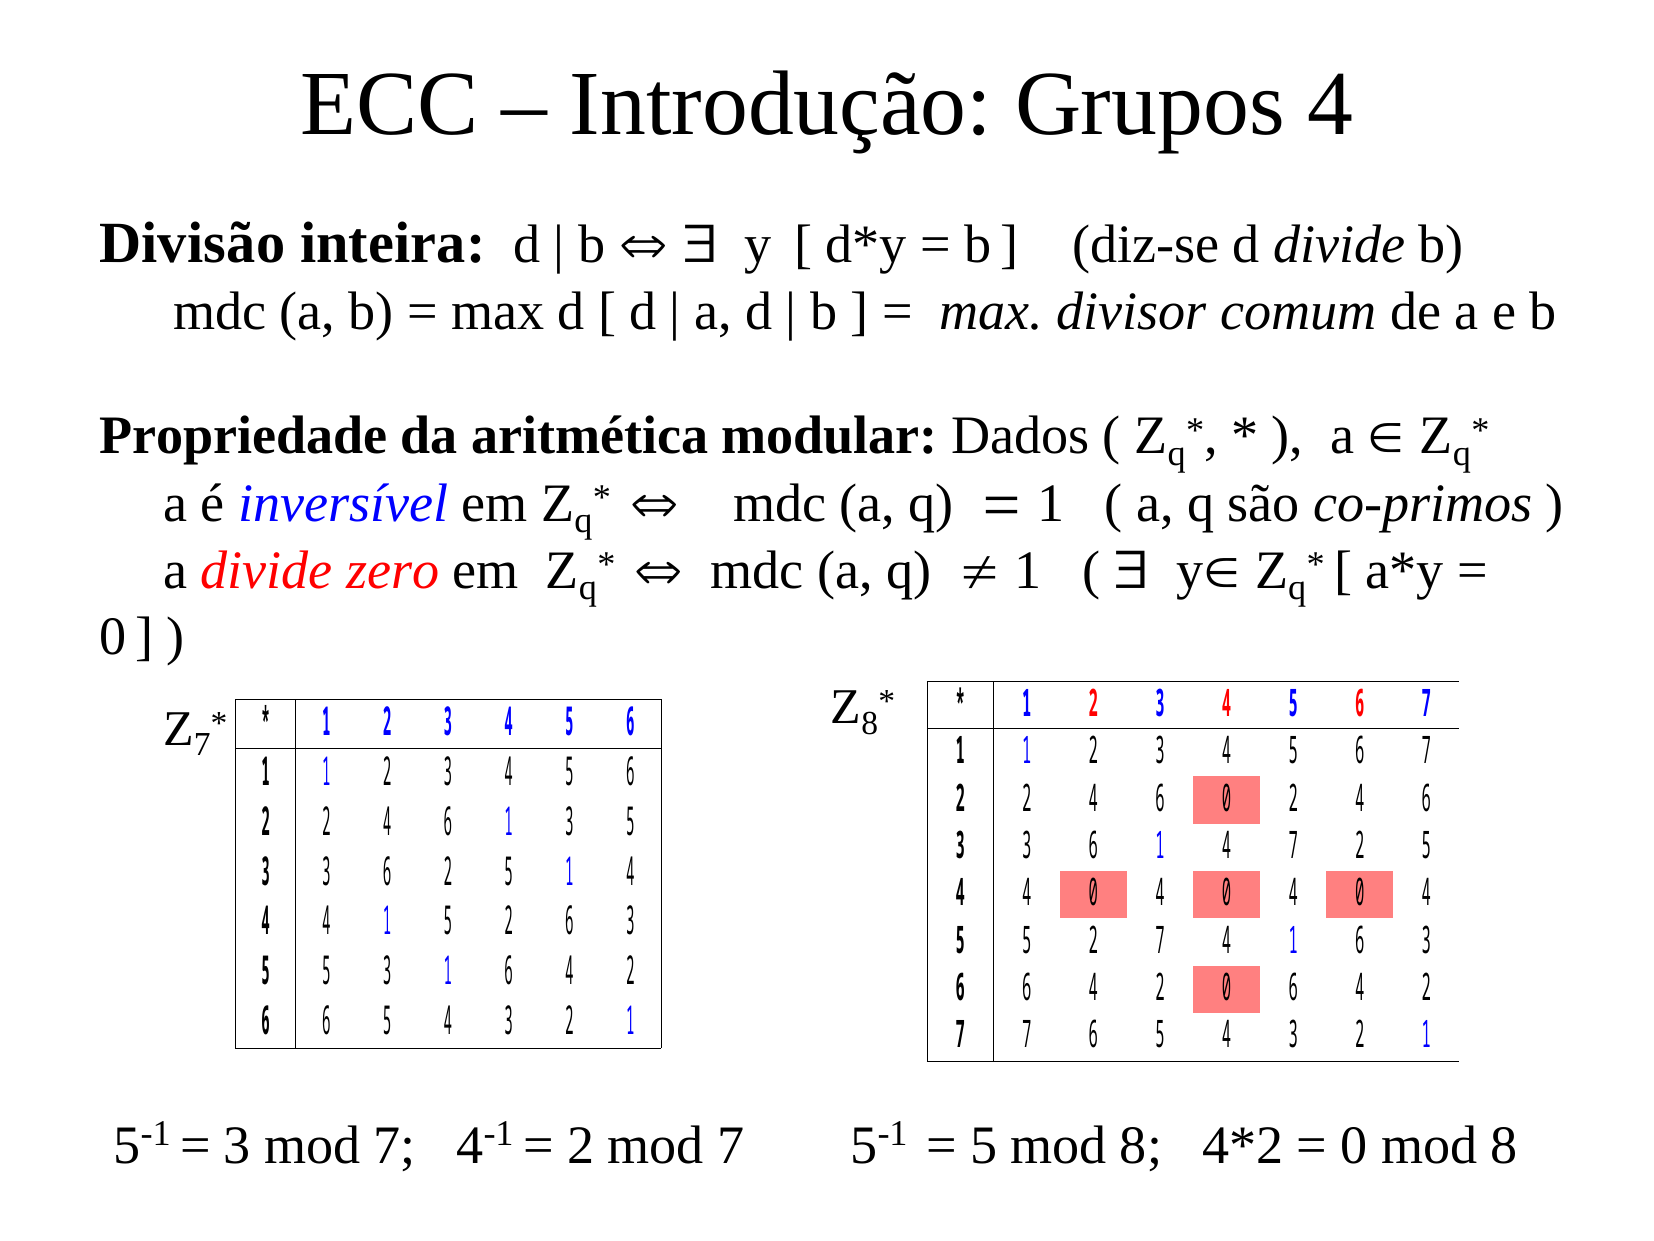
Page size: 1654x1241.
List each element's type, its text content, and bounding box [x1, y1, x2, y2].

chart [235, 699, 721, 1113]
text_box Z8* [827, 679, 938, 776]
text_box Z7* [159, 700, 295, 797]
text_box Divisão inteira: d | b  $ y [ d*y = b ] (diz-se d divide b) mdc (a, b) = max d [ d | a, d | b ] = max. divisor comum de a e b Propriedade da aritmética modular: Dados ( Zq*, * ), a Î Zq* a é inversível em Zq* mdc (a, q)  1 ( a, q são co-primos ) a divide zero em Zq*  mdc (a, q)  1 ( $ yÎ Zq* [ a*y = 0 ] ) [99, 210, 1574, 633]
text_box 5-1 = 3 mod 7; 4-1 = 2 mod 7 5-1 = 5 mod 8; 4*2 = 0 mod 8 [113, 1113, 1531, 1241]
title ECC – Introdução: Grupos 4 [121, 0, 1534, 208]
chart [926, 681, 1459, 1062]
